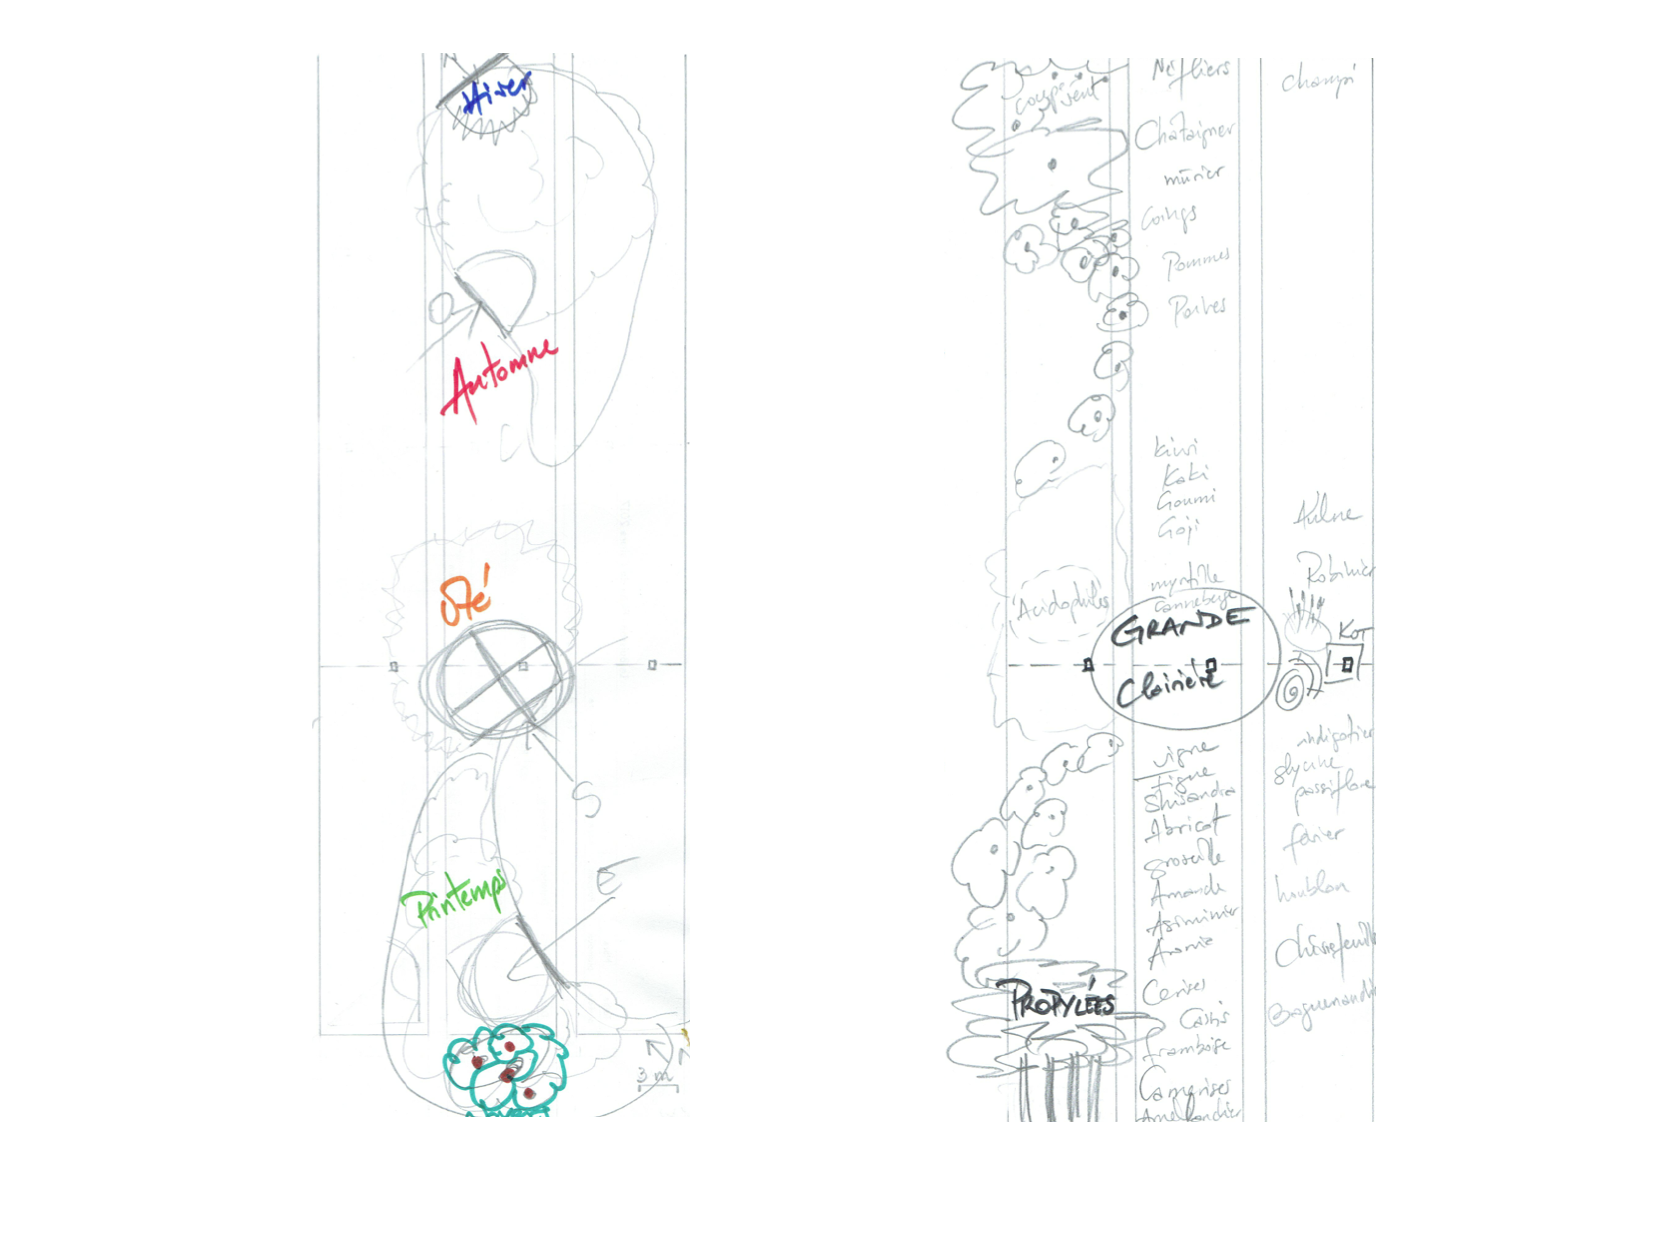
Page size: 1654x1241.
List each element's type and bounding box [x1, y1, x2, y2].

picture [944, 58, 1376, 1123]
picture [312, 53, 690, 1117]
